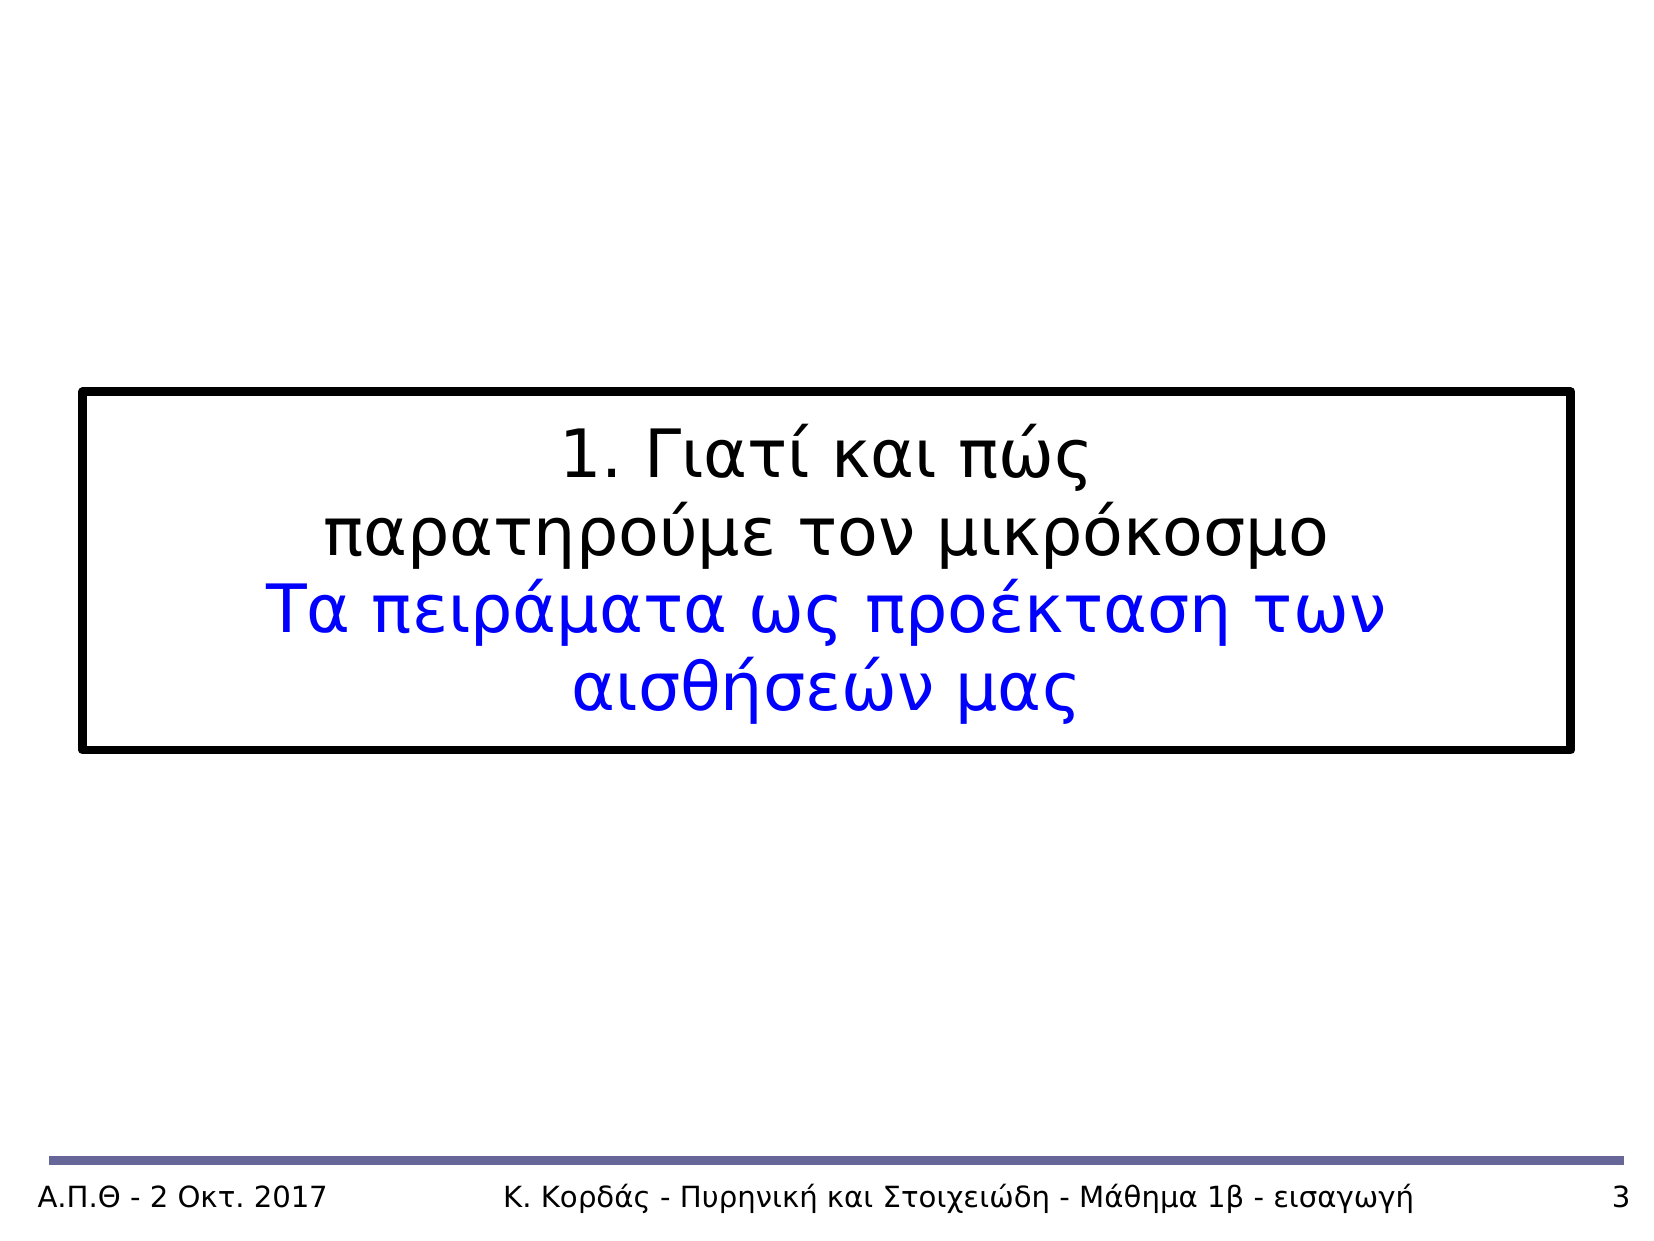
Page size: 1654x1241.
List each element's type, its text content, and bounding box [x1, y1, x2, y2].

subtitle 1. Γιατί και πώς παρατηρούμε τον μικρόκοσμο Τα πειράματα ως προέκταση των αισθήσεών μας [82, 391, 1571, 751]
